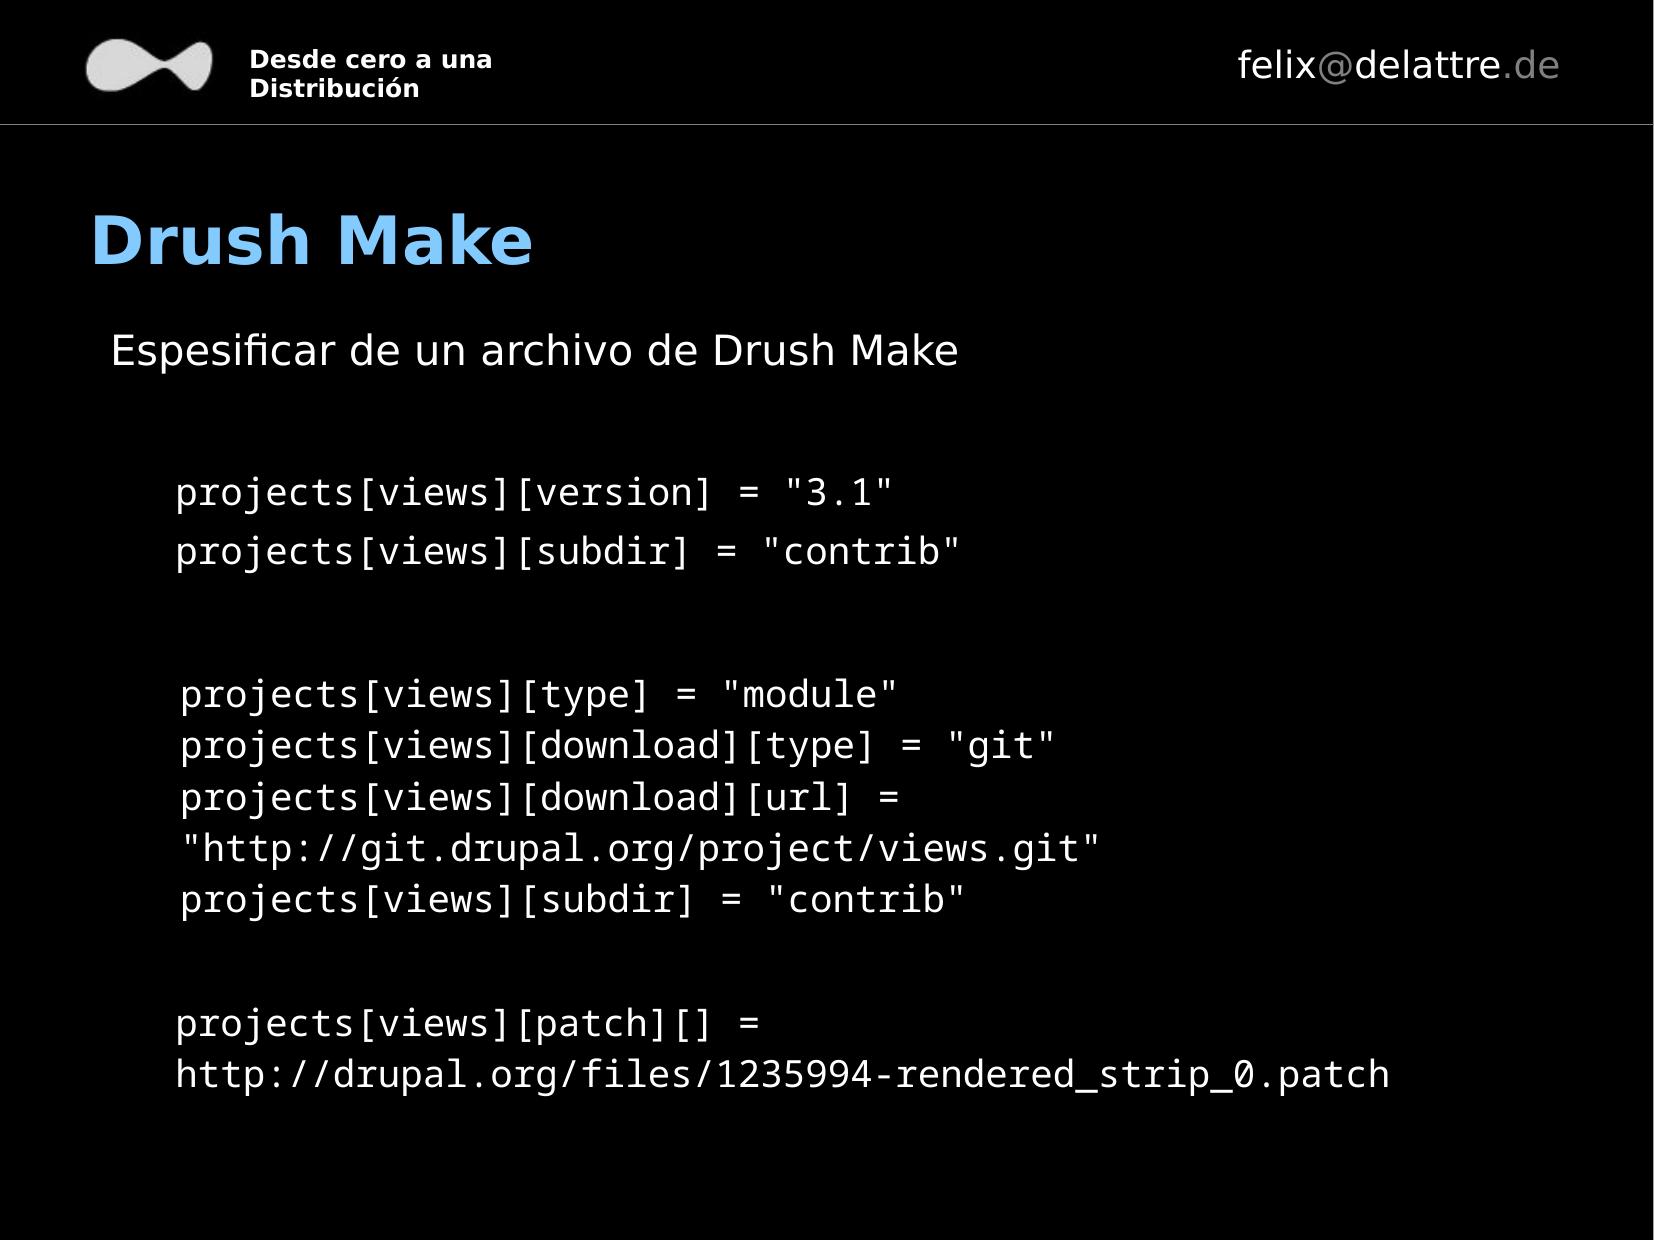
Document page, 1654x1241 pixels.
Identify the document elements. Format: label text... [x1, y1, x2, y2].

text_box projects[views][type] = "module" projects[views][download][type] = "git" projects[views][download][url] = "http://git.drupal.org/project/views.git" projects[views][subdir] = "contrib" [165, 660, 1641, 893]
text_box projects[views][version] = "3.1" [160, 458, 1291, 517]
text_box projects[views][subdir] = "contrib" [160, 517, 1291, 576]
text_box Drush Make [75, 195, 551, 289]
picture [62, 31, 229, 104]
text_box projects[views][patch][] = http://drupal.org/files/1235994-rendered_strip_0.patch [160, 989, 1510, 1092]
text_box Espesificar de un archivo de Drush Make [95, 319, 1468, 383]
